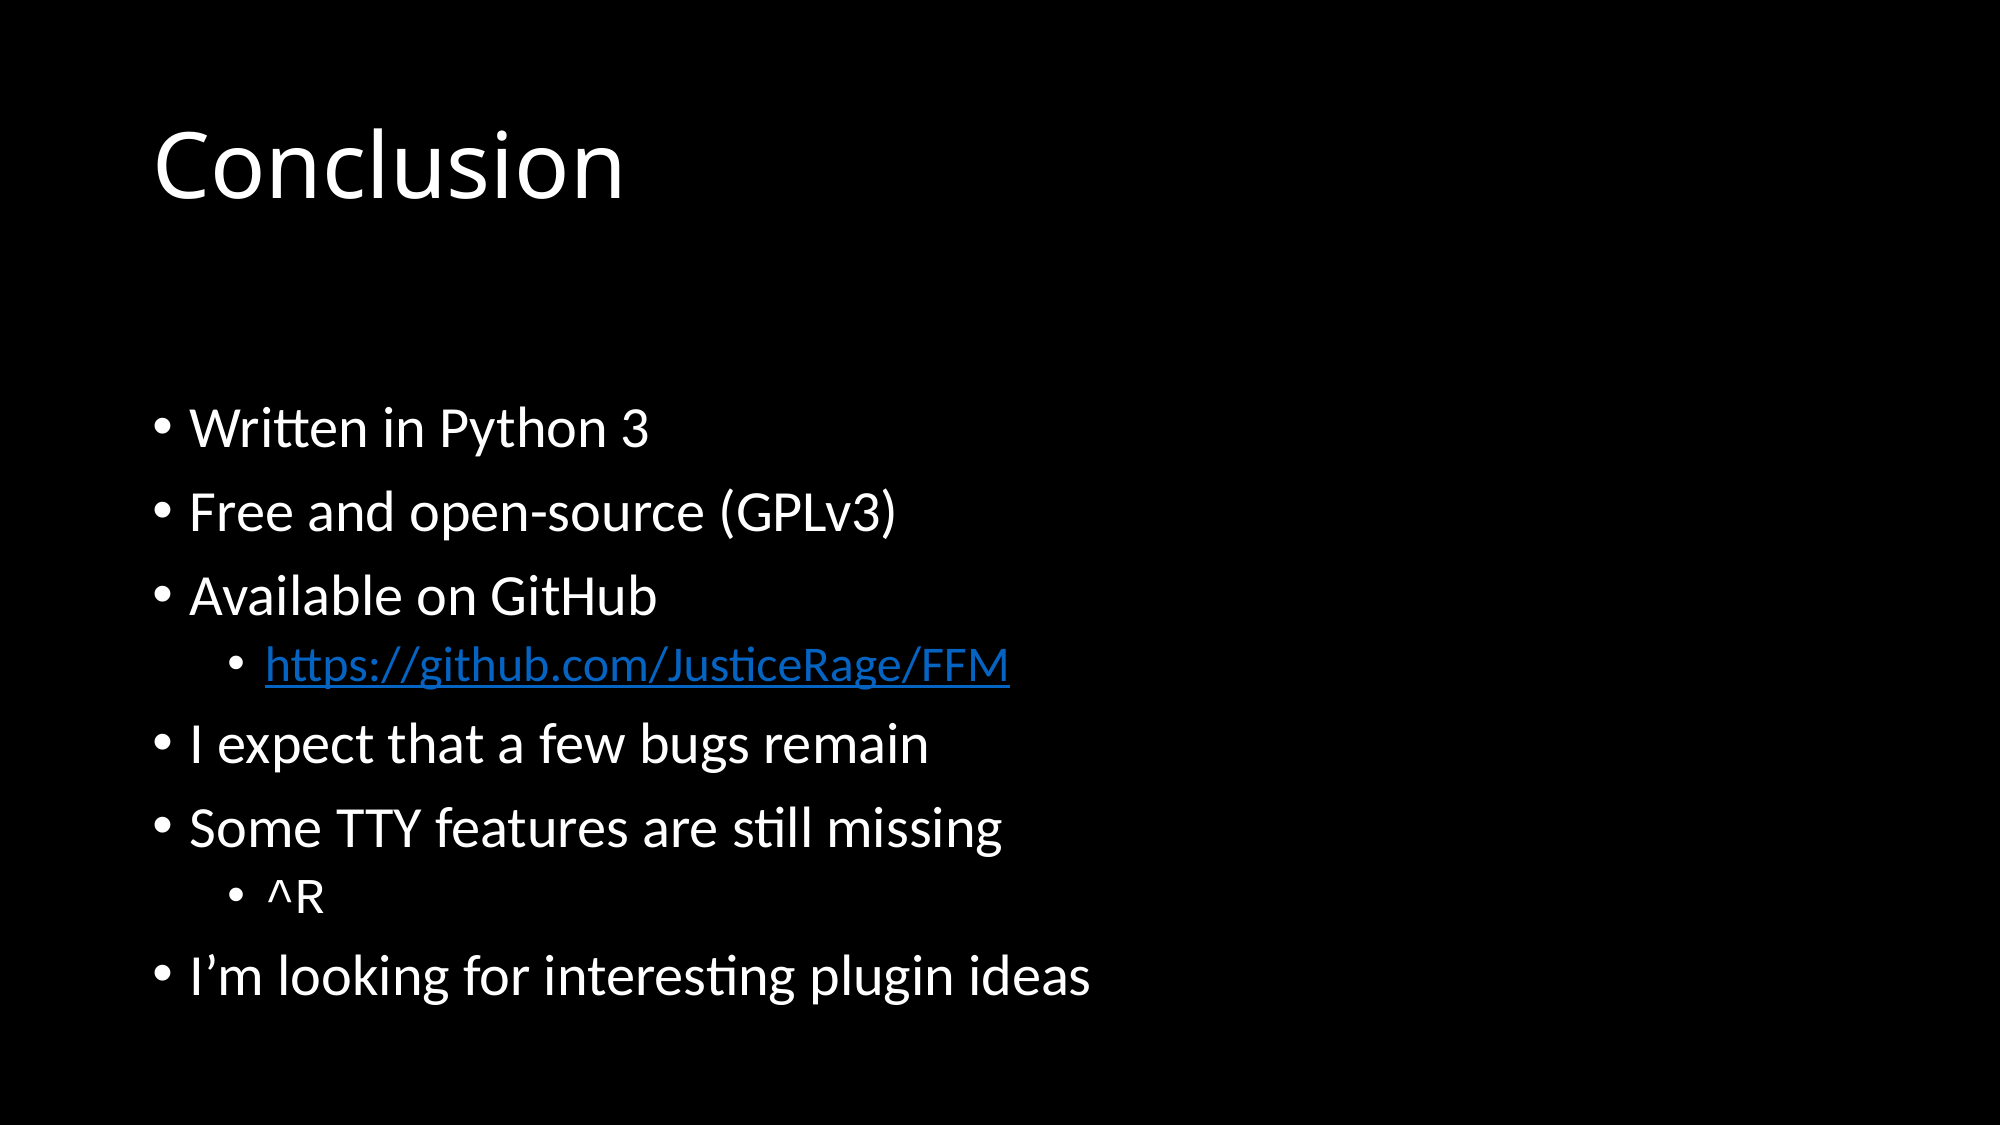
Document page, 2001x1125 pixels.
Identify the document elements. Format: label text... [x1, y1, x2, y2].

title Conclusion [137, 59, 1863, 278]
list Written in Python 3 Free and open-source (GPLv3) Available on GitHub https://github.com/JusticeRage/FFM I expect that a few bugs remain Some TTY features are still missing ^R I’m looking for interesting plugin ideas [137, 299, 1863, 1083]
